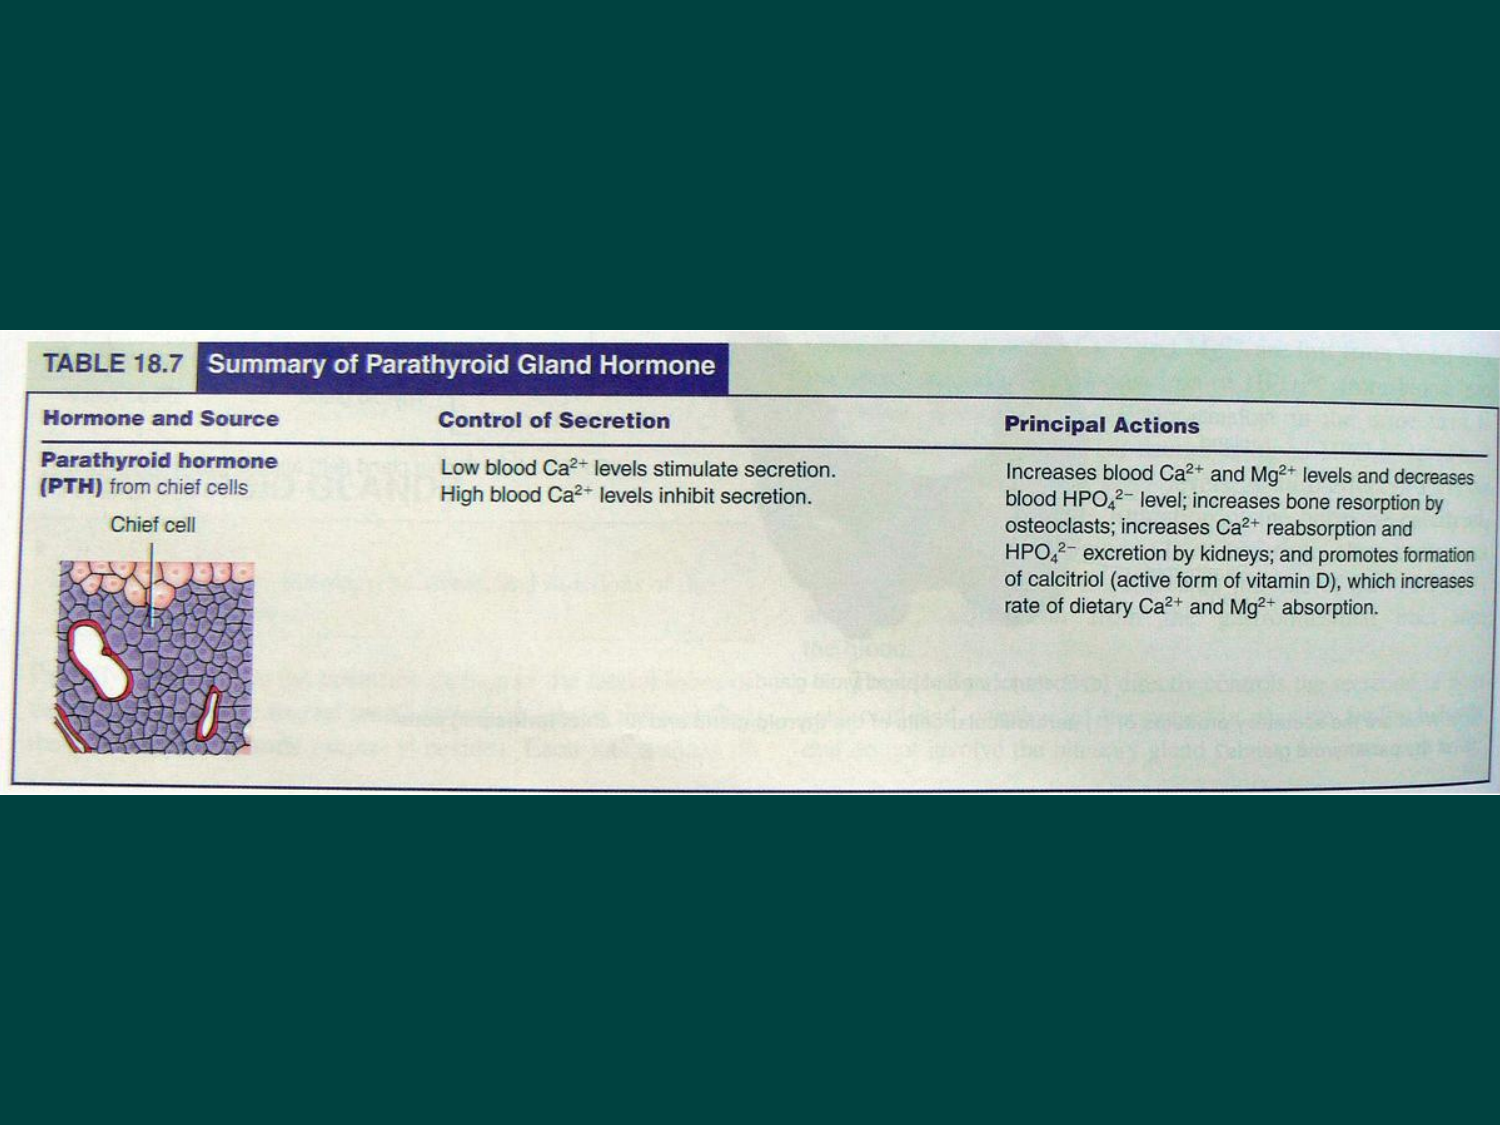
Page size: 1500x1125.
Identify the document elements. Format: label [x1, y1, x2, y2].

picture [0, 330, 1500, 795]
